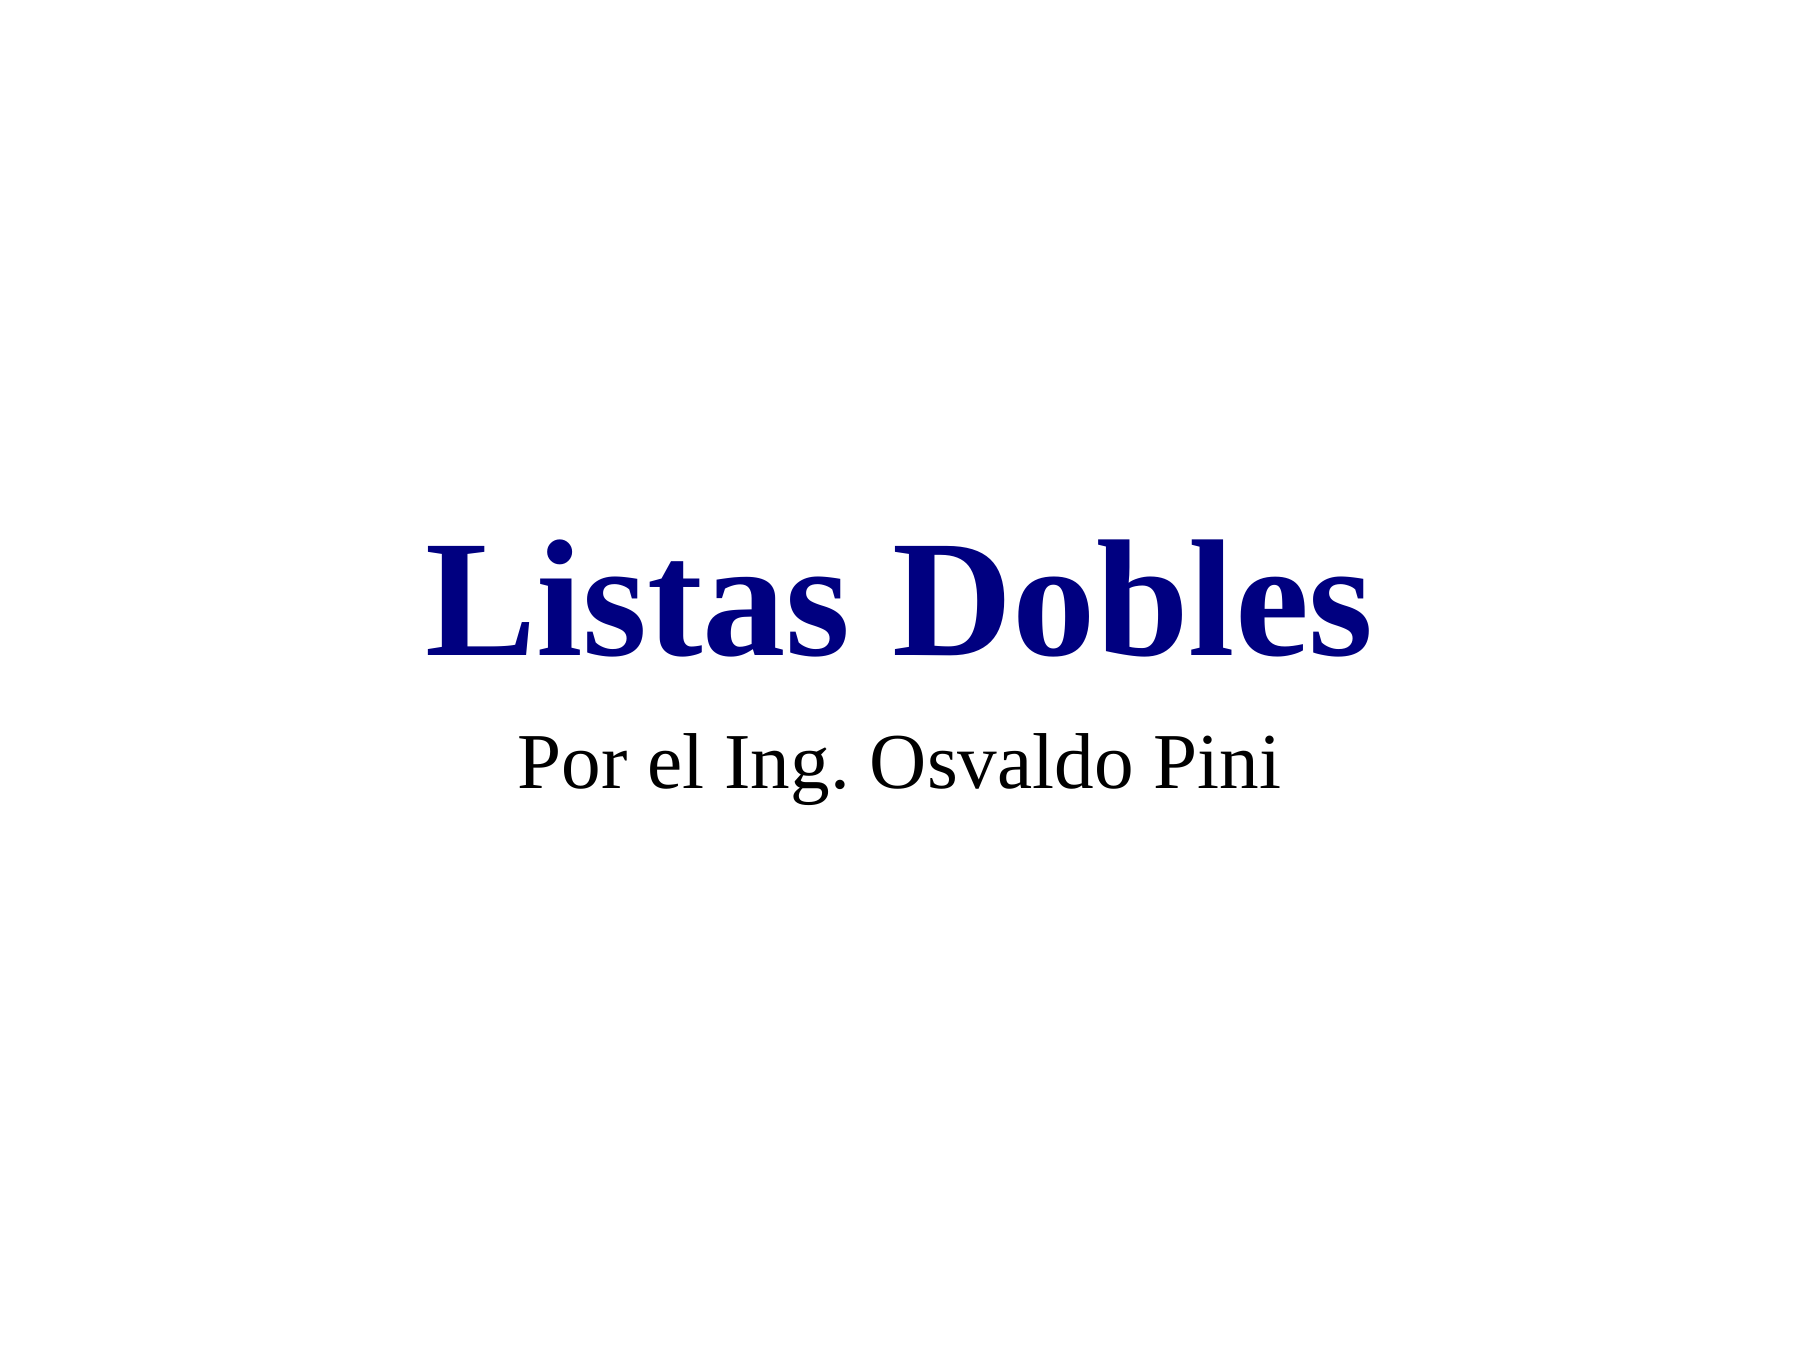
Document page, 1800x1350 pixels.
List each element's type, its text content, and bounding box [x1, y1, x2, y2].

subtitle Listas Dobles Por el Ing. Osvaldo Pini [134, 120, 1666, 1174]
